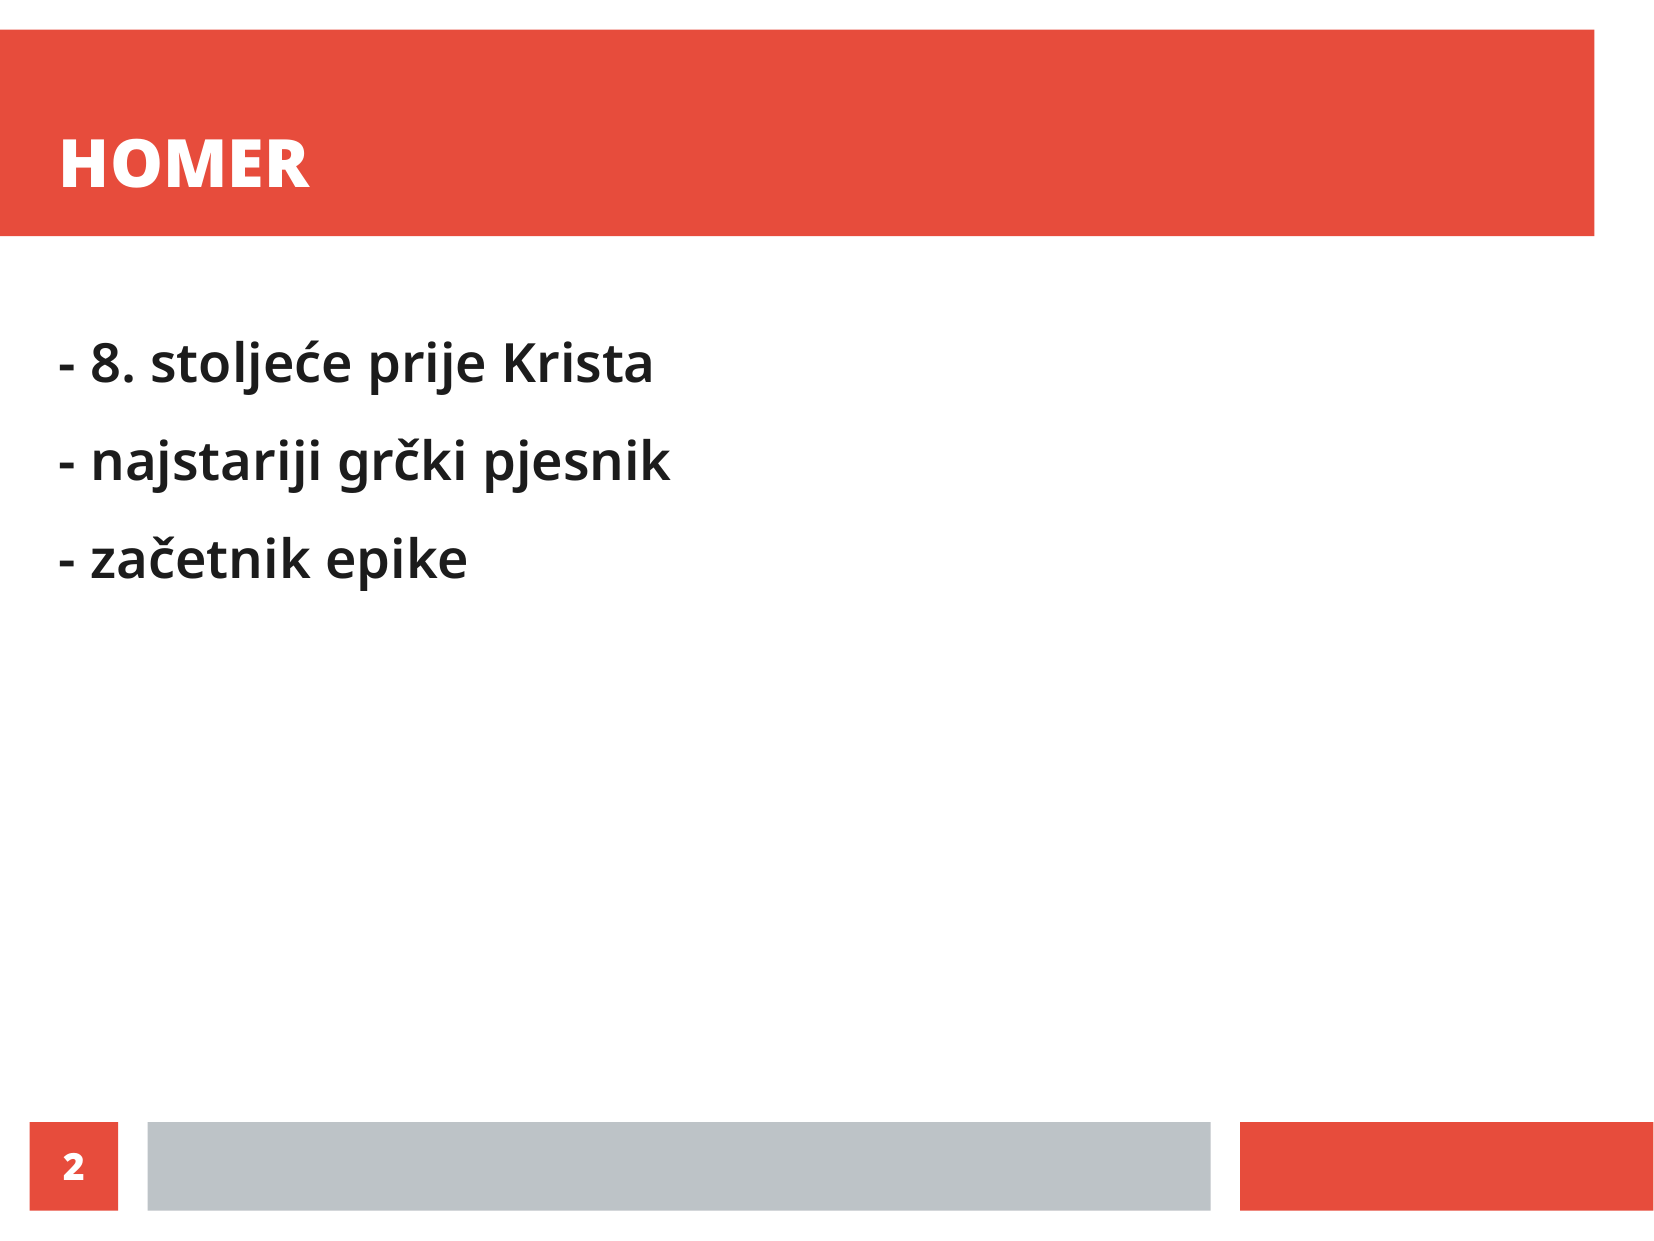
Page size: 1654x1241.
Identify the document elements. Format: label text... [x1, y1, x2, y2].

list - 8. stoljeće prije Krista - najstariji grčki pjesnik - začetnik epike [59, 324, 1565, 1093]
title HOMER [59, 59, 1595, 207]
